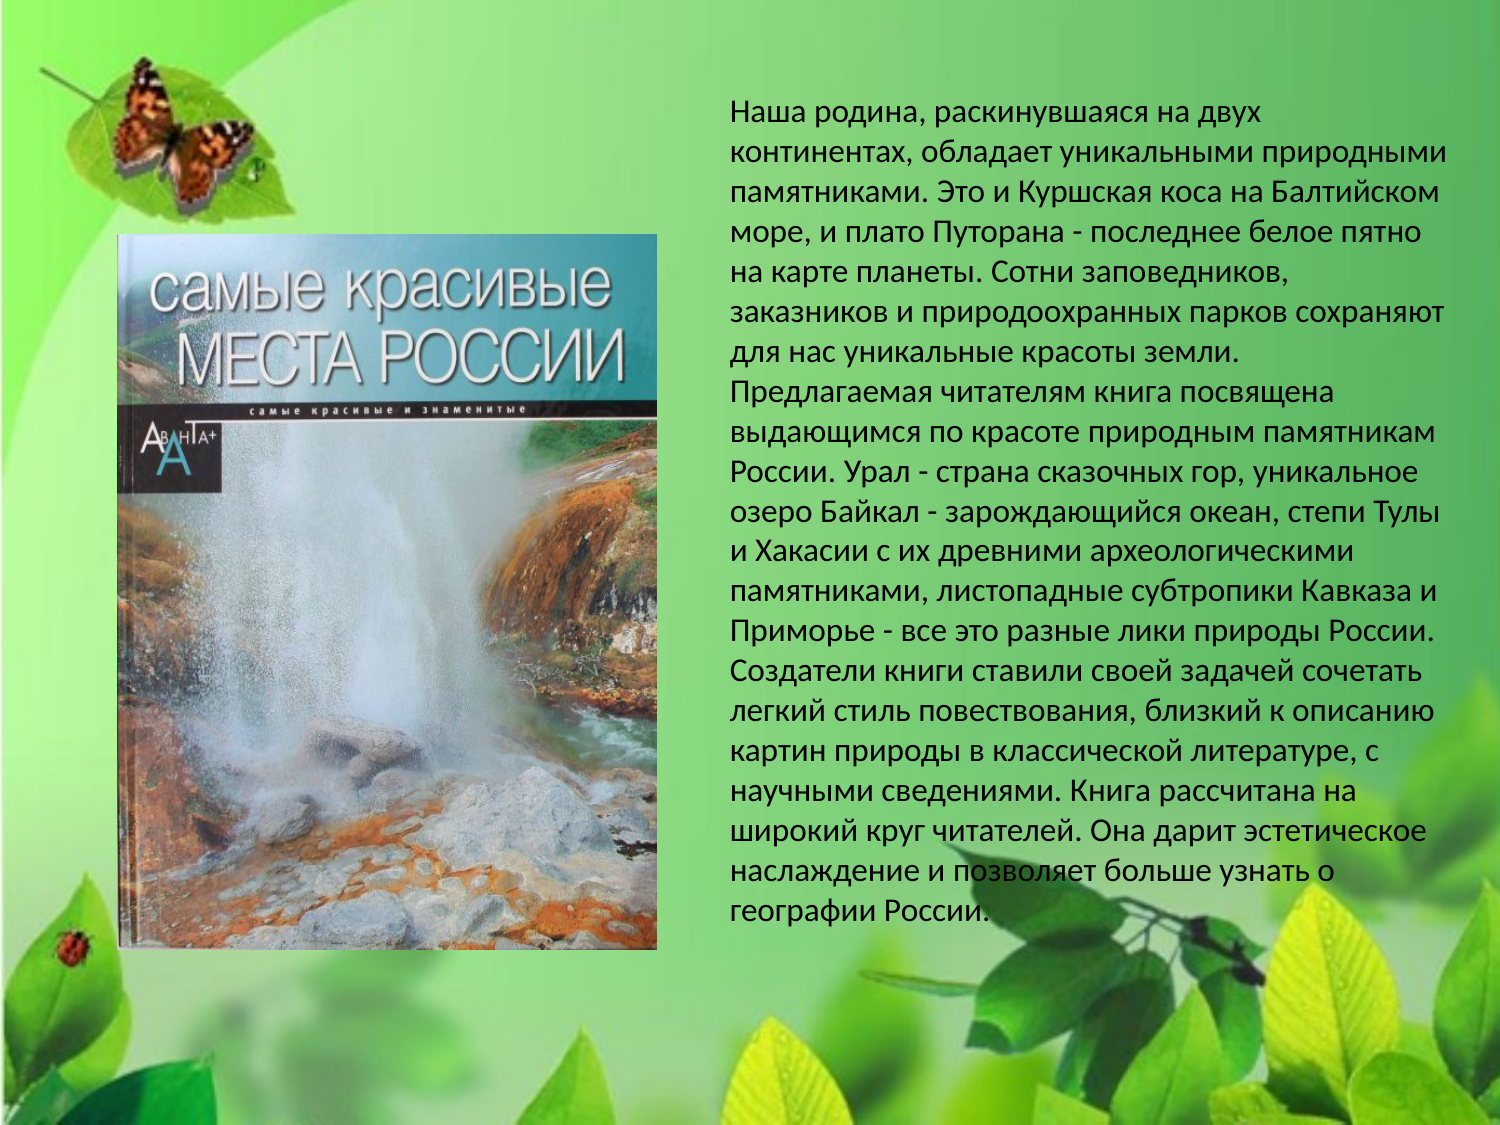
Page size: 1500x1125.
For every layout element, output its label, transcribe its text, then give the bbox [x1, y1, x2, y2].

text_box Наша родина, раскинувшаяся на двух континентах, обладает уникальными природными памятниками. Это и Куршская коса на Балтийском море, и плато Путорана - последнее белое пятно на карте планеты. Сотни заповедников, заказников и природоохранных парков сохраняют для нас уникальные красоты земли. Предлагаемая читателям книга посвящена выдающимся по красоте природным памятникам России. Урал - страна сказочных гор, уникальное озеро Байкал - зарождающийся океан, степи Тулы и Хакасии с их древними археологическими памятниками, листопадные субтропики Кавказа и Приморье - все это разные лики природы России. Создатели книги ставили своей задачей сочетать легкий стиль повествования, близкий к описанию картин природы в классической литературе, с научными сведениями. Книга рассчитана на широкий круг читателей. Она дарит эстетическое наслаждение и позволяет больше узнать о географии России. [715, 82, 1465, 935]
picture [0, 0, 1500, 1125]
